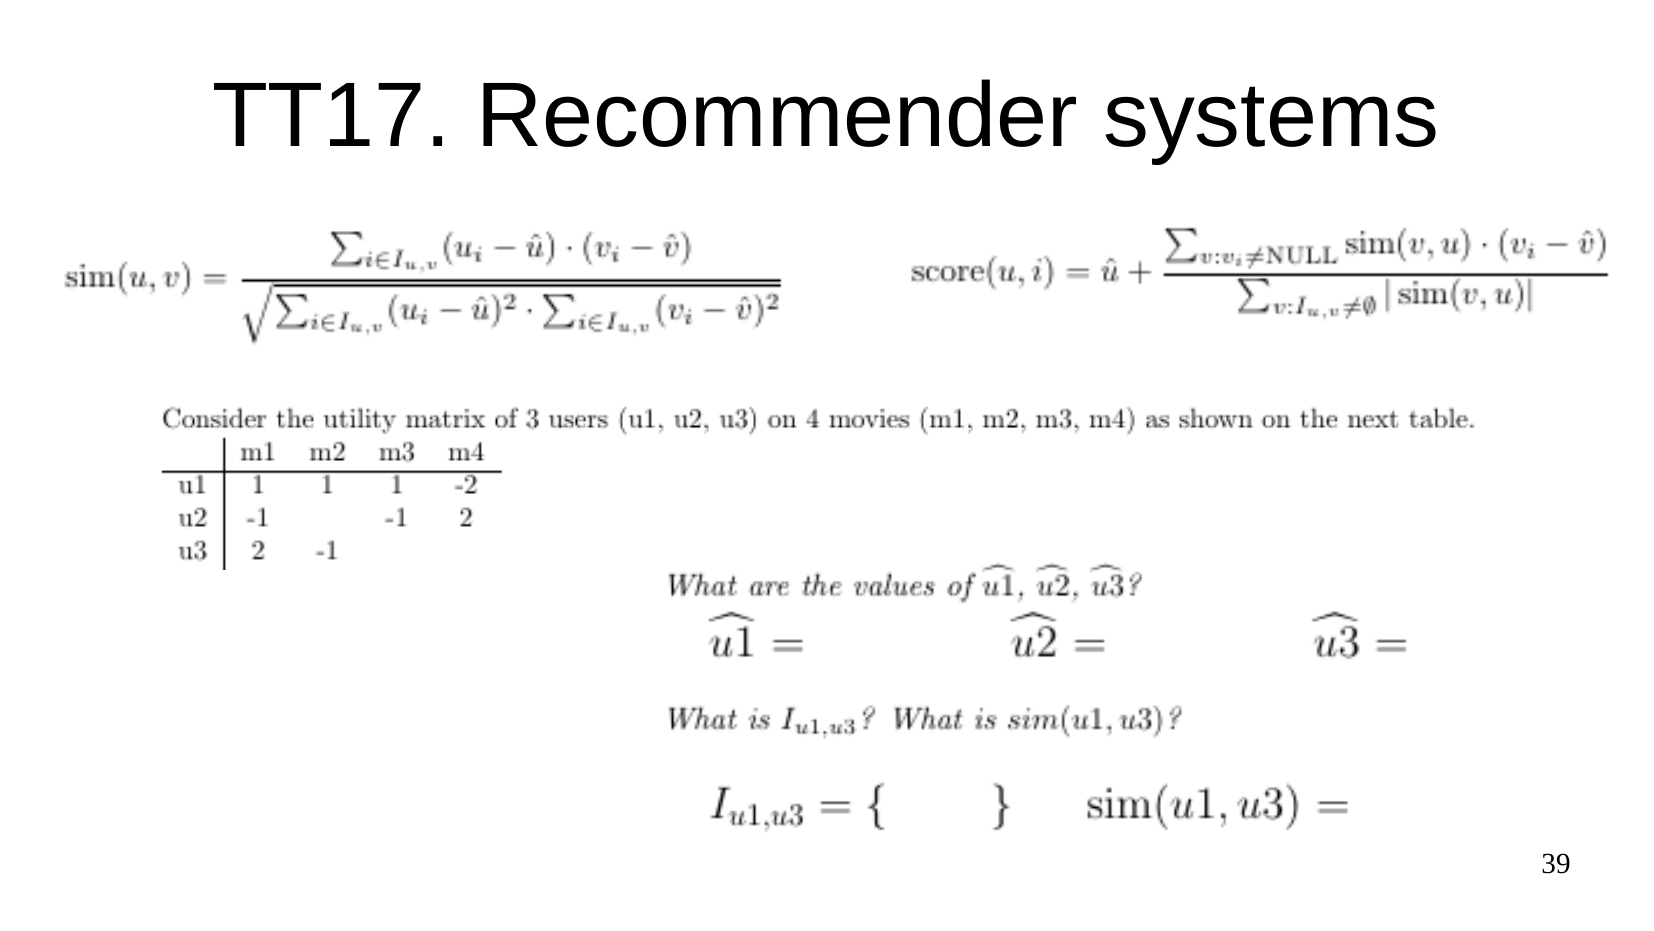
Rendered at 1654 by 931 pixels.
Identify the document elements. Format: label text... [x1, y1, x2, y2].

picture [105, 389, 1485, 862]
title TT17. Recommender systems [82, 37, 1571, 193]
picture [53, 205, 794, 361]
picture [890, 199, 1646, 337]
